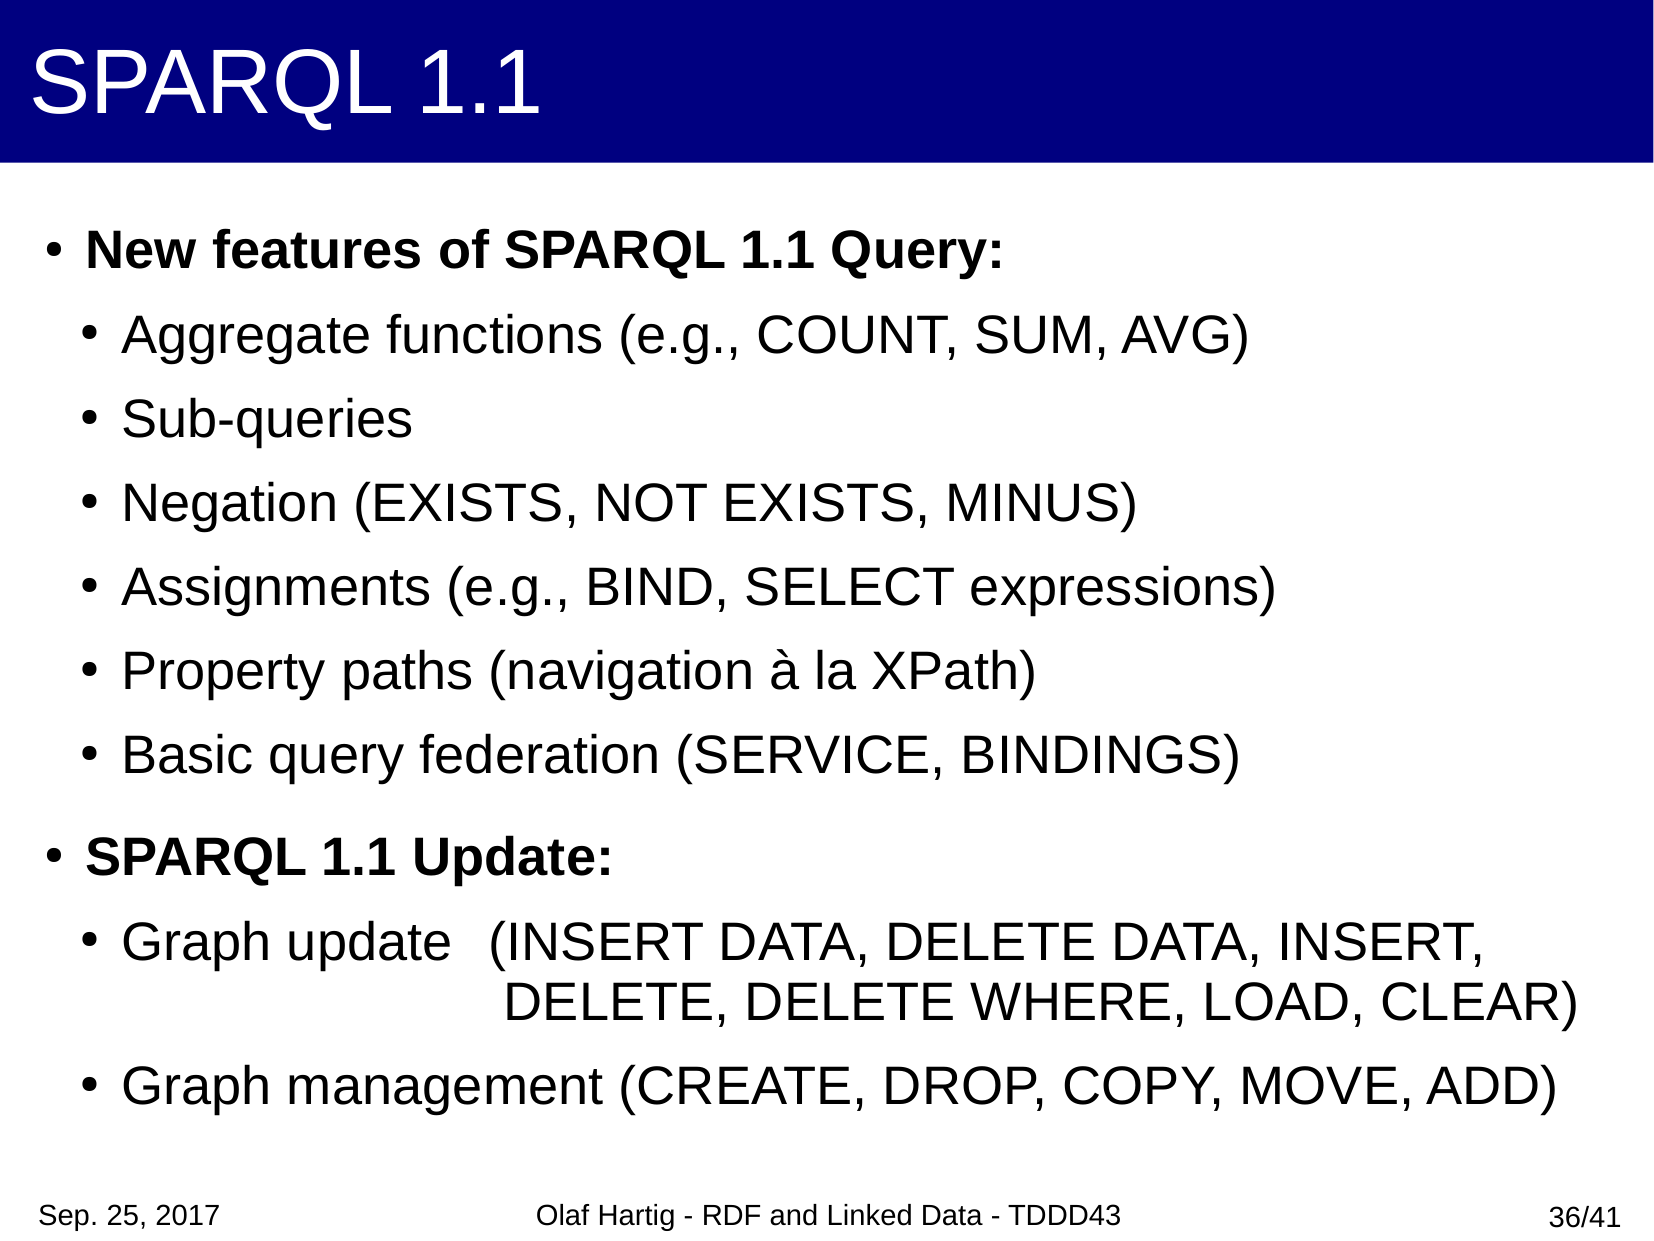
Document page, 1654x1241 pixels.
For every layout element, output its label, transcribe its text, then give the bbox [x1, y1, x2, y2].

text_box New features of SPARQL 1.1 Query: Aggregate functions (e.g., COUNT, SUM, AVG) Sub-queries Negation (EXISTS, NOT EXISTS, MINUS) Assignments (e.g., BIND, SELECT expressions) Property paths (navigation à la XPath) Basic query federation (SERVICE, BINDINGS) SPARQL 1.1 Update: Graph update (INSERT DATA, DELETE DATA, INSERT, DELETE, DELETE WHERE, LOAD, CLEAR) Graph management (CREATE, DROP, COPY, MOVE, ADD) [29, 212, 1625, 1158]
title SPARQL 1.1 [0, 0, 1654, 163]
